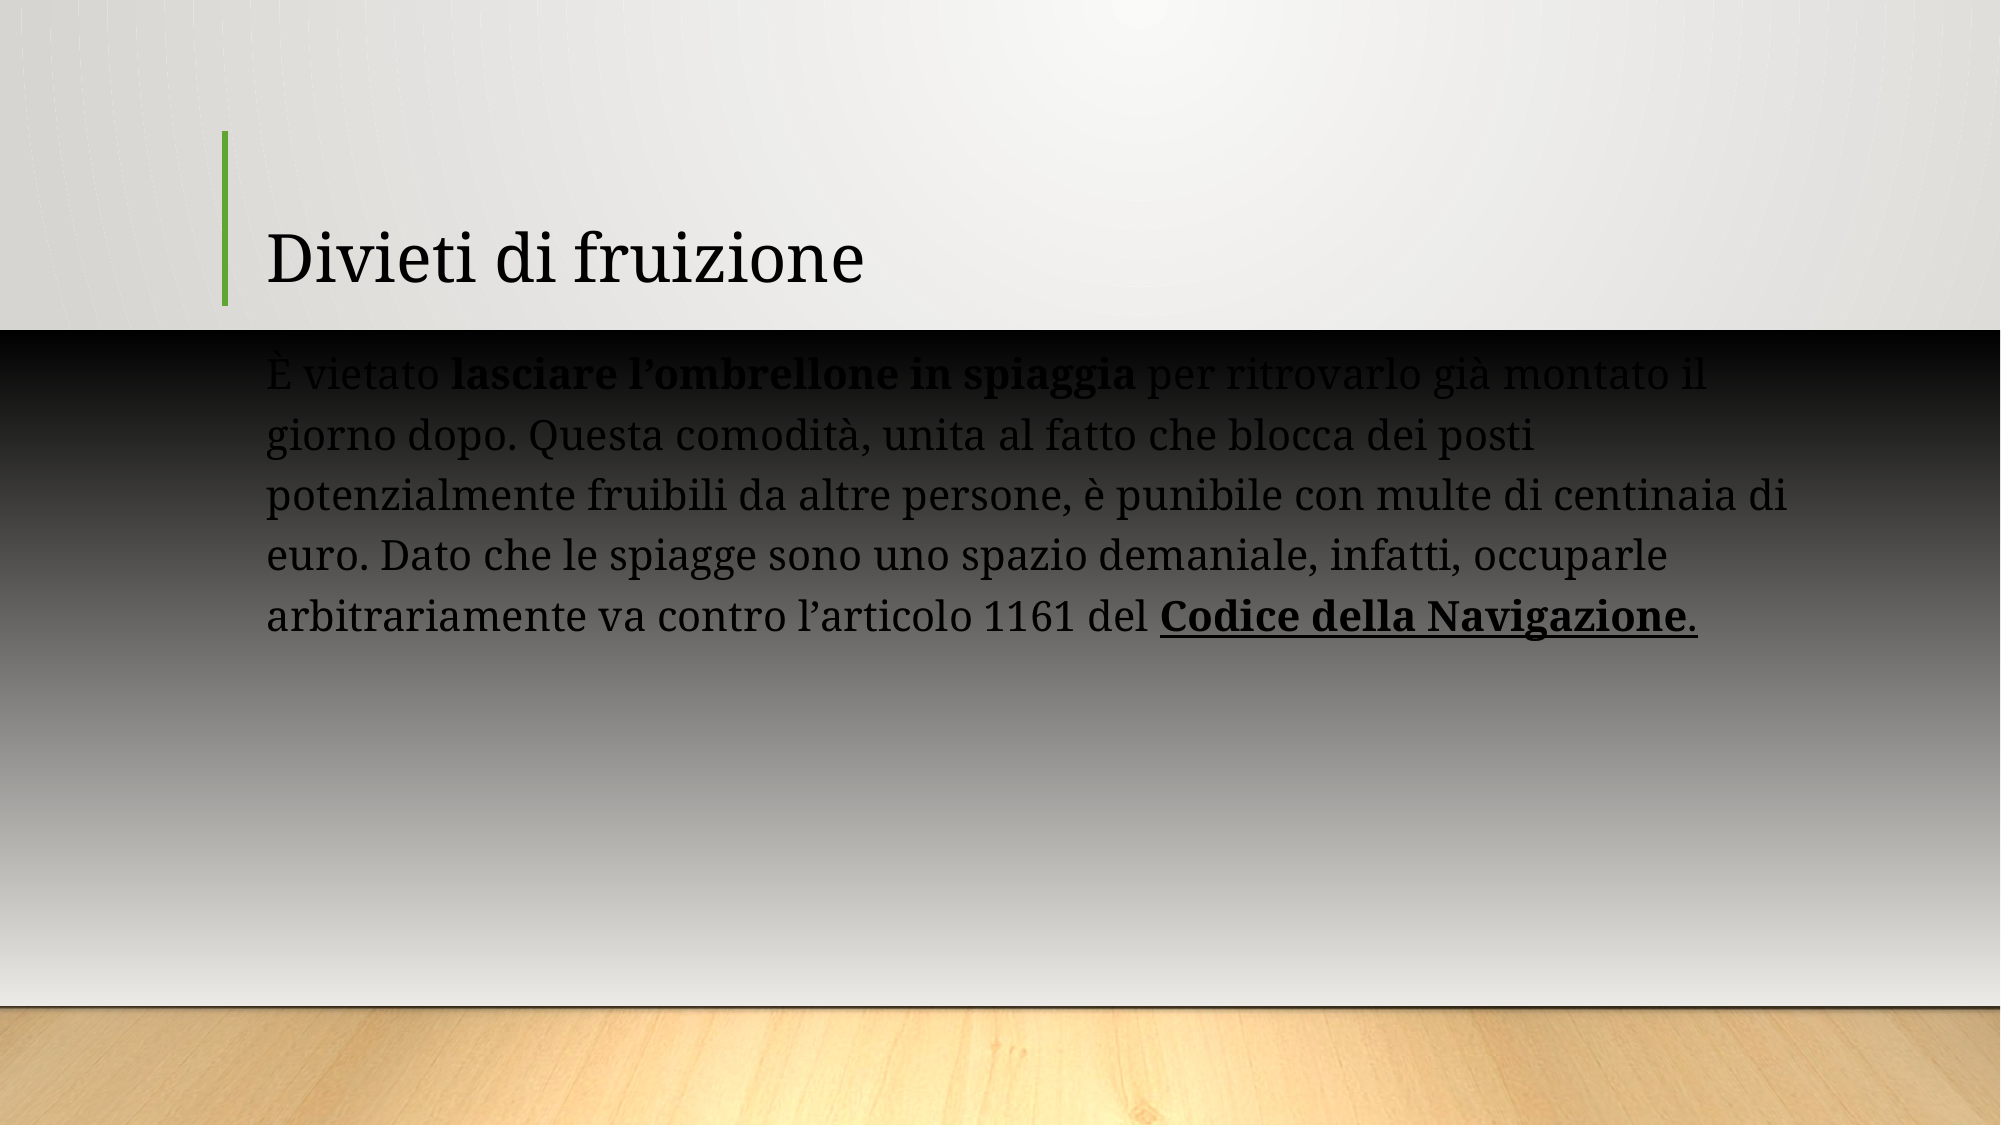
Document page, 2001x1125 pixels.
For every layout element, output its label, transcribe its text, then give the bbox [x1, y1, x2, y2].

list È vietato lasciare l’ombrellone in spiaggia per ritrovarlo già montato il giorno dopo. Questa comodità, unita al fatto che blocca dei posti potenzialmente fruibili da altre persone, è punibile con multe di centinaia di euro. Dato che le spiagge sono uno spazio demaniale, infatti, occuparle arbitrariamente va contro l’articolo 1161 del Codice della Navigazione. [251, 330, 1814, 897]
title Divieti di fruizione [251, 131, 1814, 305]
